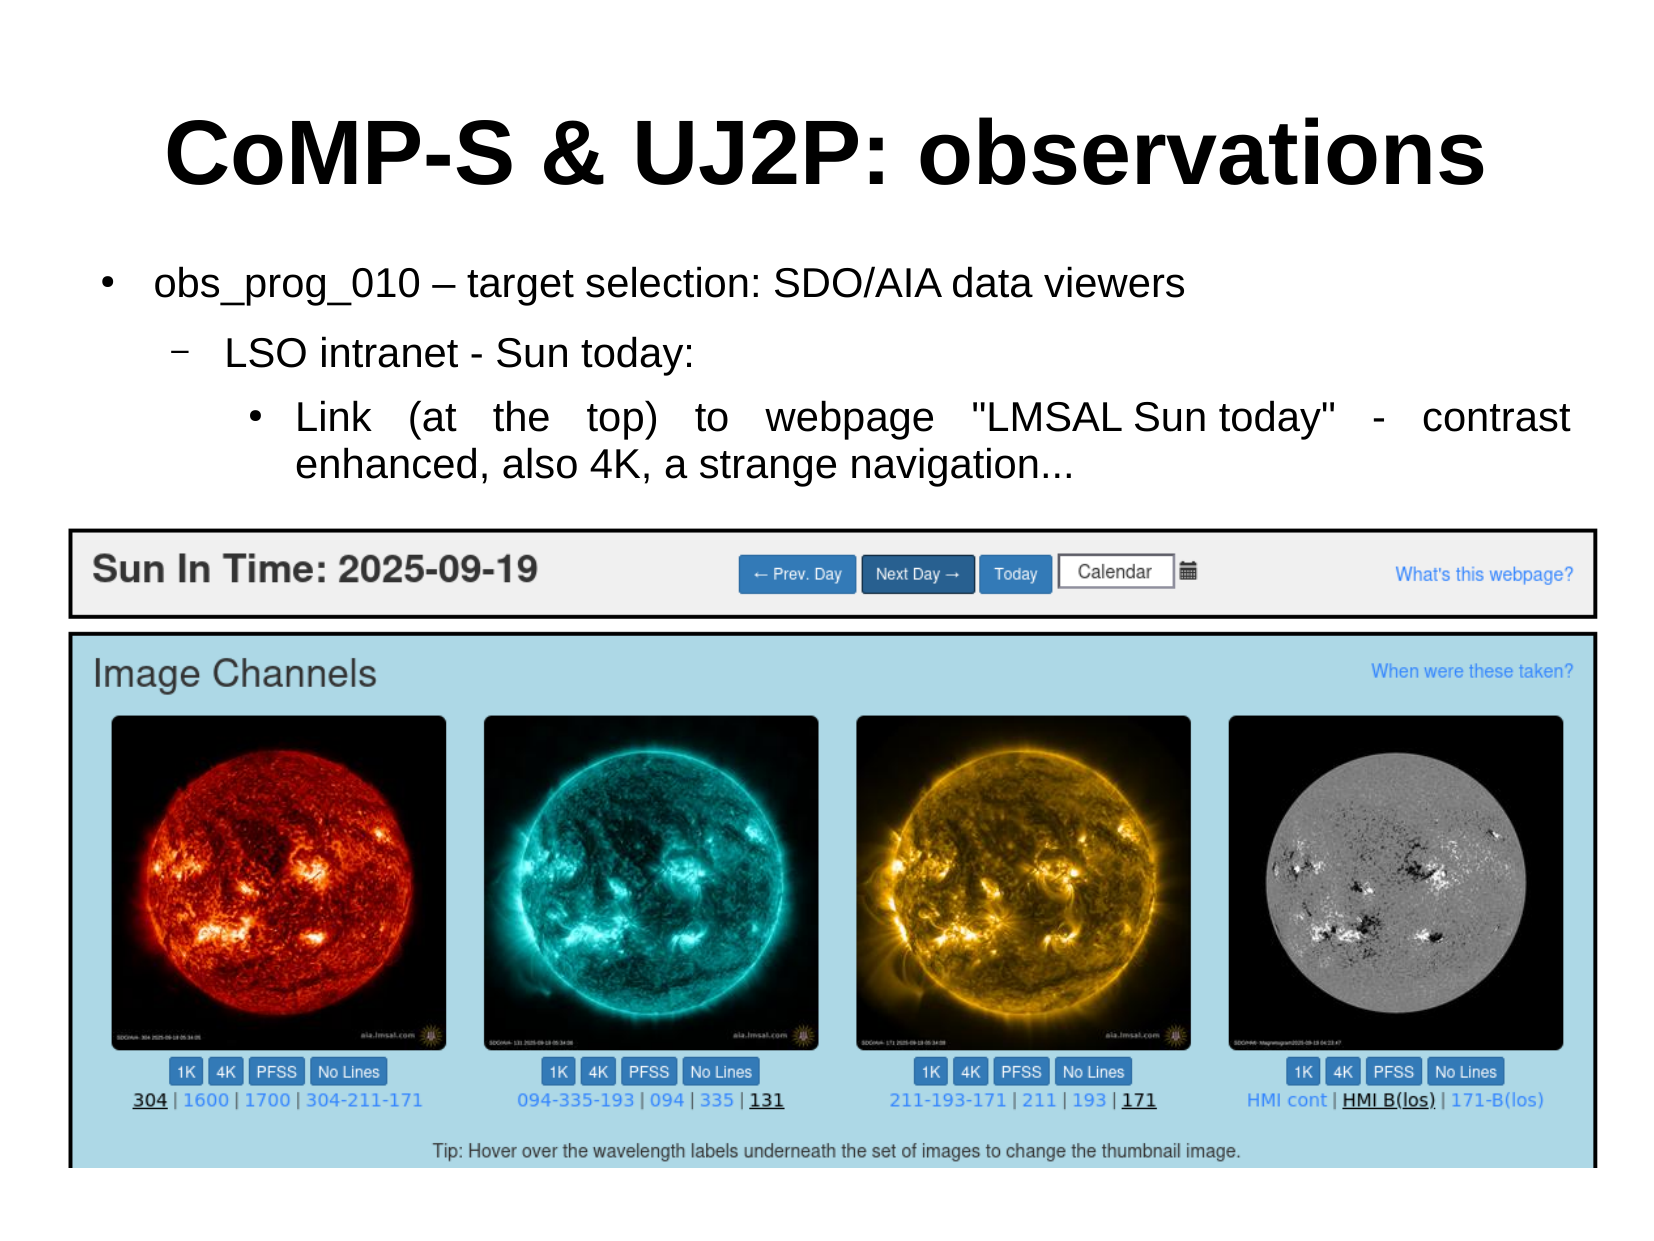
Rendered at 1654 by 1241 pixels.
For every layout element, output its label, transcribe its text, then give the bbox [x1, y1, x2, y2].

title CoMP-S & UJ2P: observations [82, 49, 1571, 183]
picture [53, 519, 1617, 1168]
list obs_prog_010 – target selection: SDO/AIA data viewers LSO intranet - Sun today: Link (at the top) to webpage "LMSAL Sun today" - contrast enhanced, also 4K, a strange navigation... [82, 183, 1571, 519]
